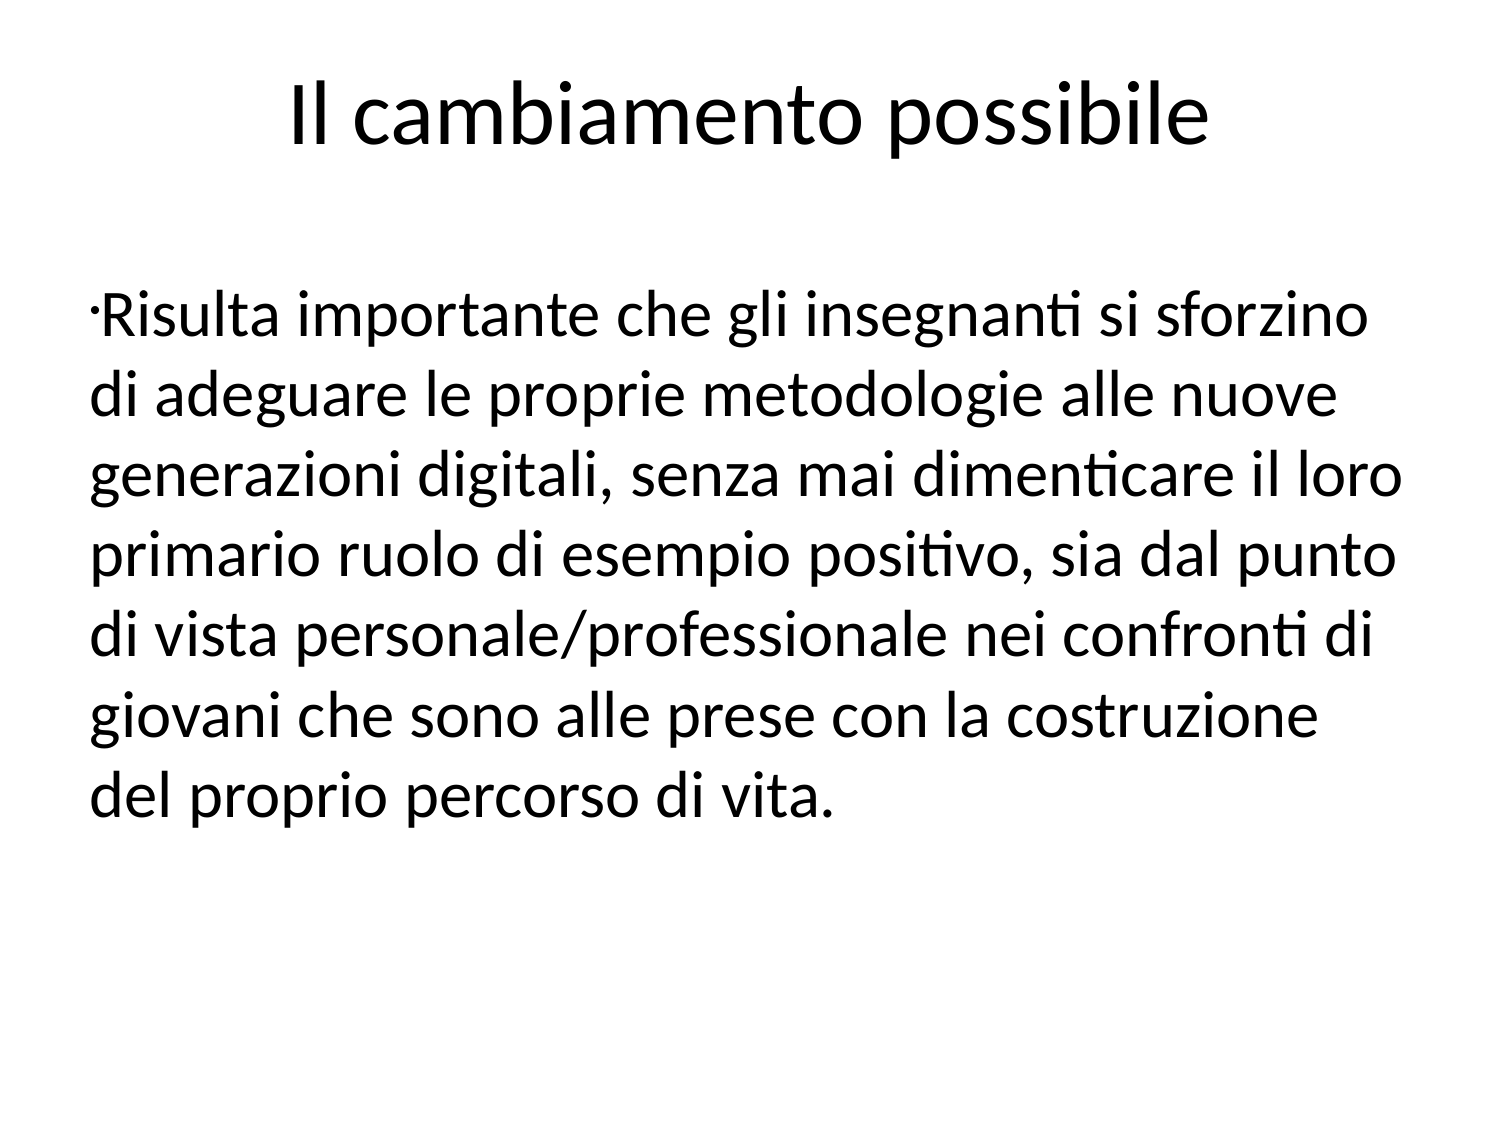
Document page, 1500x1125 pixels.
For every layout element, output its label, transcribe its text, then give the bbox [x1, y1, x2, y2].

list Risulta importante che gli insegnanti si sforzino di adeguare le proprie metodologie alle nuove generazioni digitali, senza mai dimenticare il loro primario ruolo di esempio positivo, sia dal punto di vista personale/professionale nei confronti di giovani che sono alle prese con la costruzione del proprio percorso di vita. [75, 262, 1425, 1005]
title Il cambiamento possibile [75, 45, 1425, 233]
